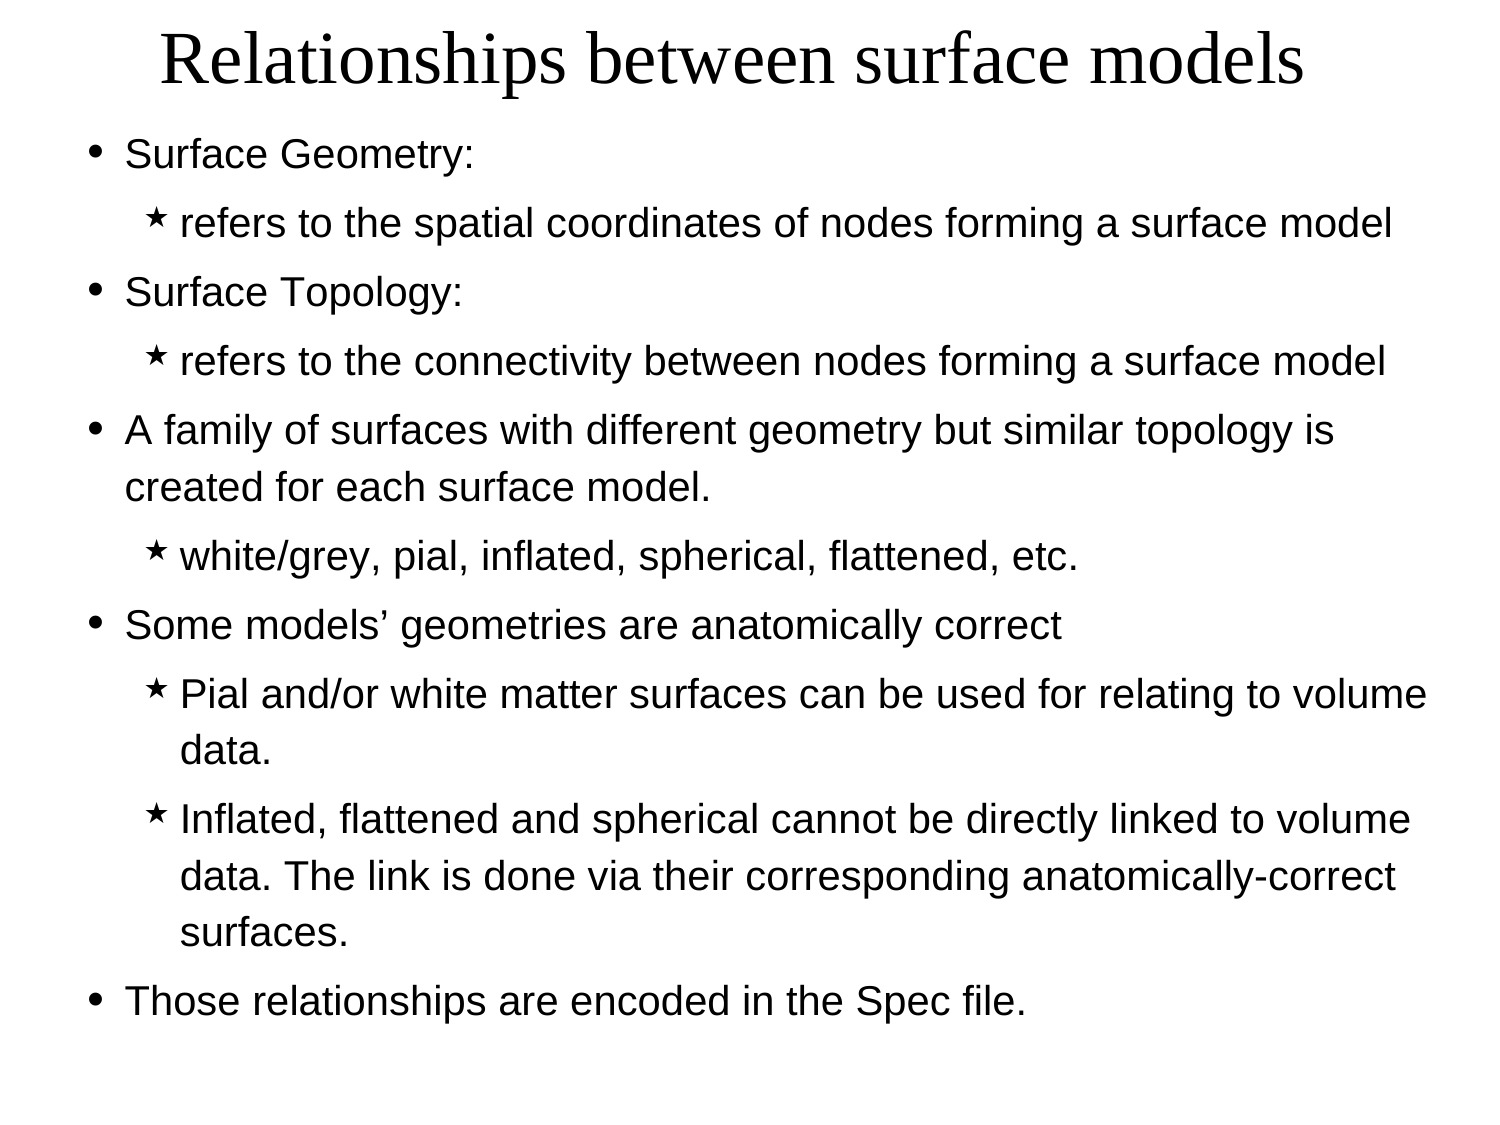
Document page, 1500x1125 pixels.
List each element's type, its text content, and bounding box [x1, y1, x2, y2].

title Relationships between surface models [96, 0, 1372, 99]
list Surface Geometry: refers to the spatial coordinates of nodes forming a surface model Surface Topology: refers to the connectivity between nodes forming a surface model A family of surfaces with different geometry but similar topology is created for each surface model. white/grey, pial, inflated, spherical, flattened, etc. Some models’ geometries are anatomically correct Pial and/or white matter surfaces can be used for relating to volume data. Inflated, flattened and spherical cannot be directly linked to volume data. The link is done via their corresponding anatomically-correct surfaces. Those relationships are encoded in the Spec file. [72, 99, 1456, 1073]
